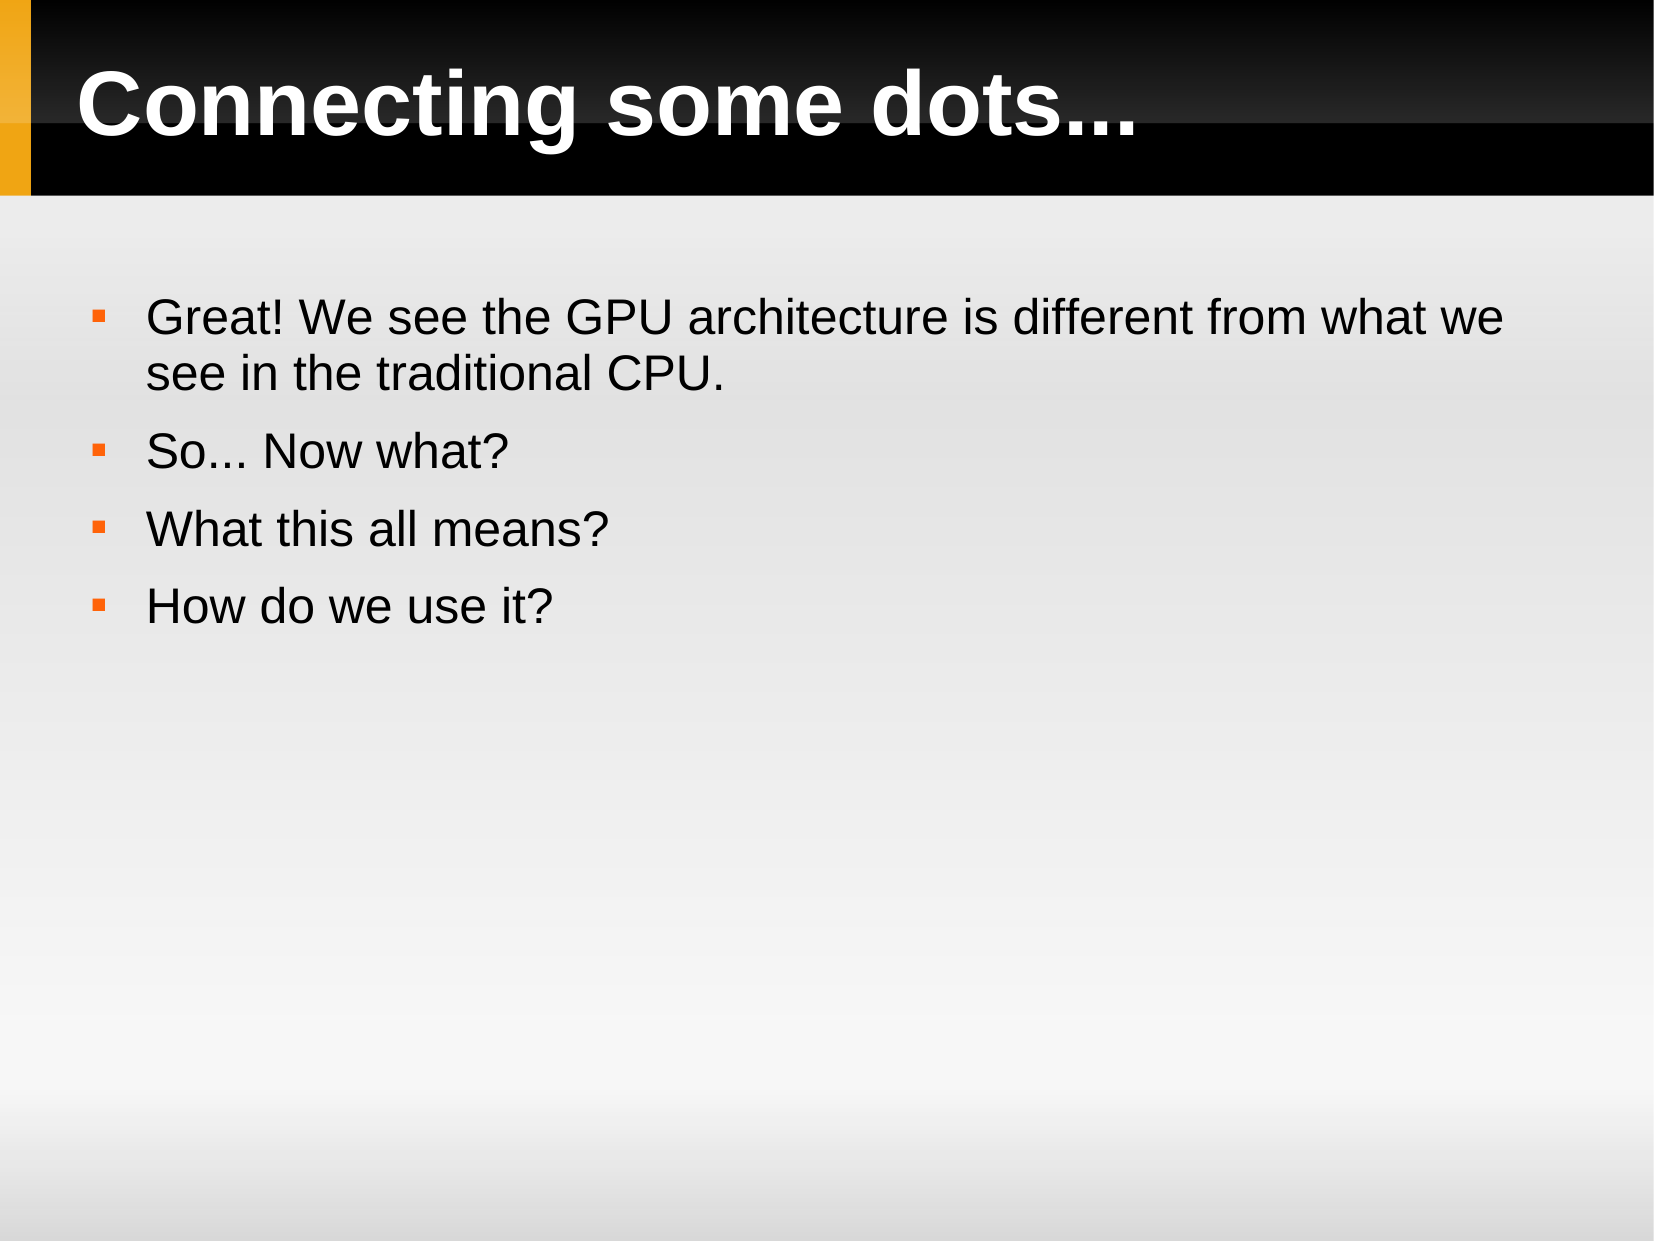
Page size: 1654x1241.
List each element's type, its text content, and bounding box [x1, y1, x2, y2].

list Great! We see the GPU architecture is different from what we see in the traditional CPU. So... Now what? What this all means? How do we use it? [75, 289, 1564, 1108]
title Connecting some dots... [76, 0, 1565, 208]
picture [0, 0, 1654, 1241]
